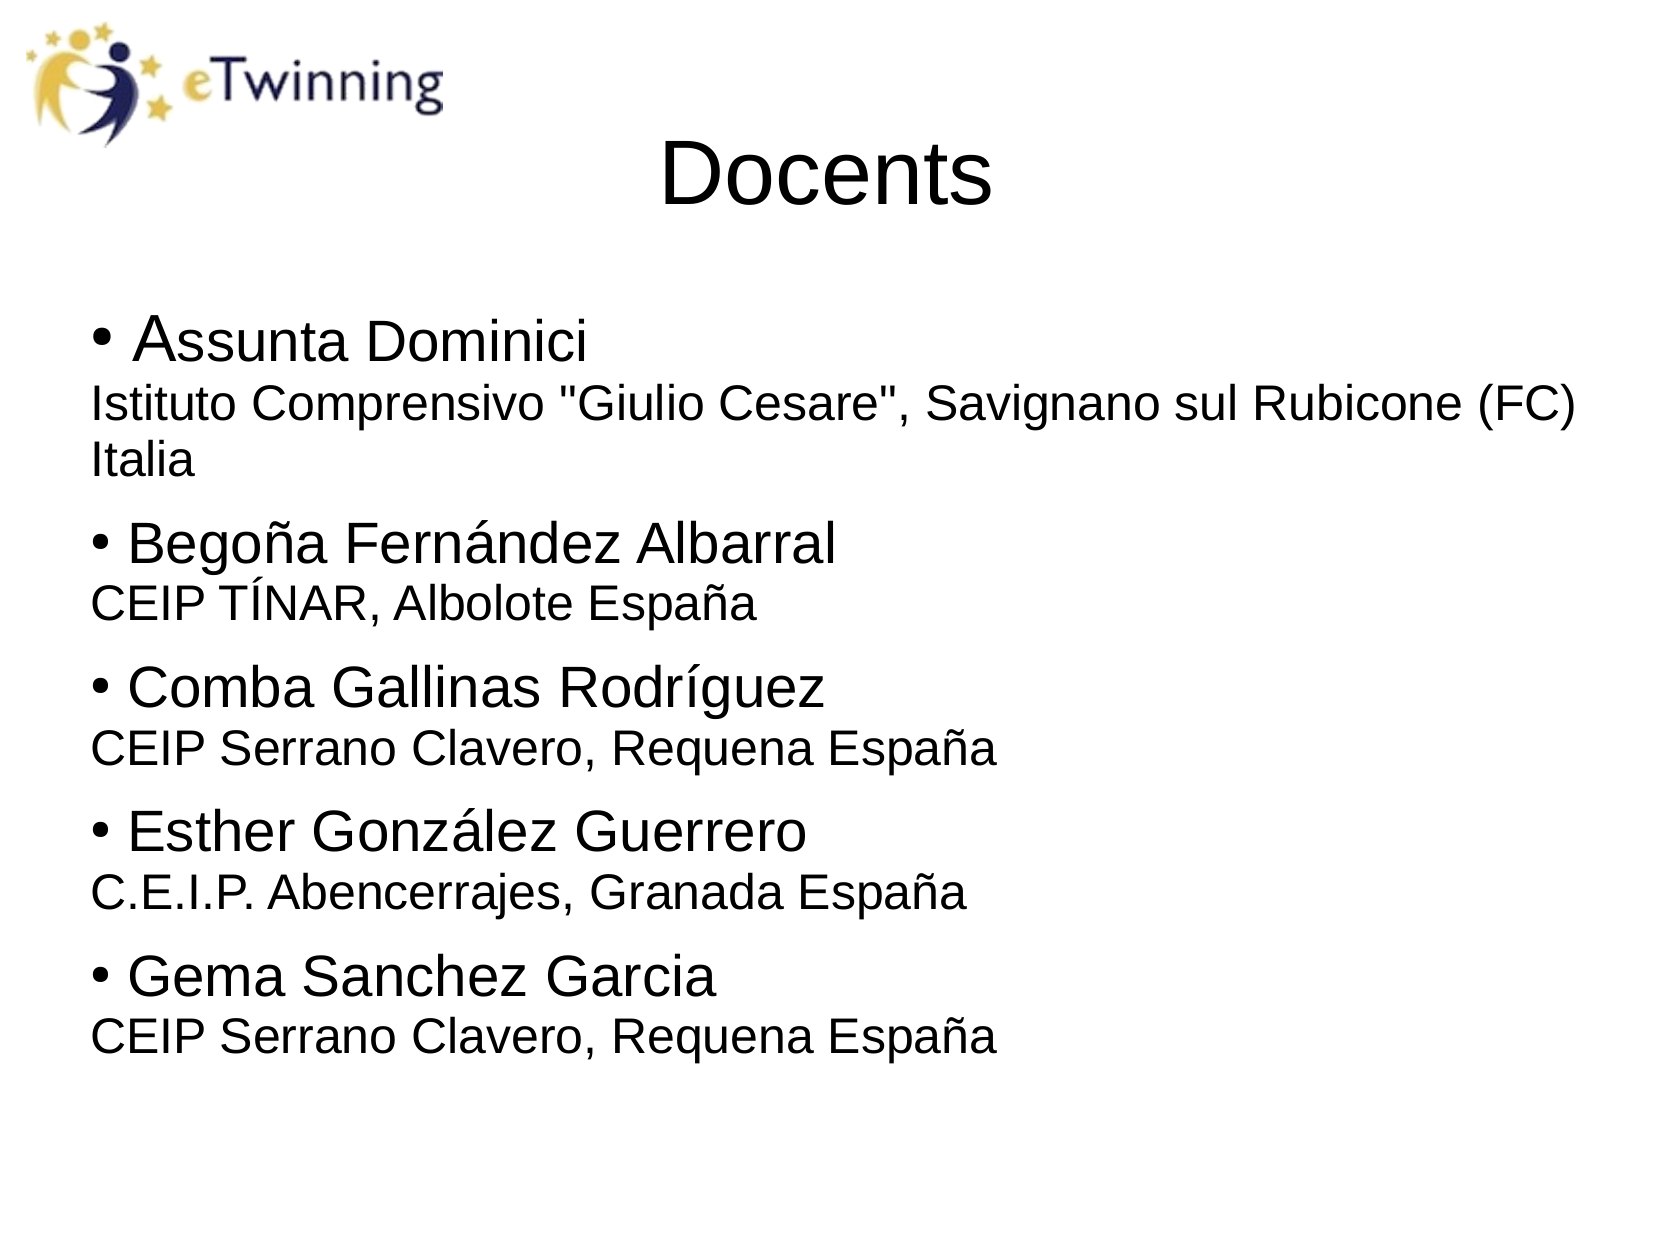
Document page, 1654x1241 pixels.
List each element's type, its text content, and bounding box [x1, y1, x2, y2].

picture [26, 20, 443, 148]
title Docents [82, 88, 1571, 257]
subtitle Assunta Dominici Istituto Comprensivo "Giulio Cesare", Savignano sul Rubicone (FC) Italia Begoña Fernández Albarral CEIP TÍNAR, Albolote España Comba Gallinas Rodríguez CEIP Serrano Clavero, Requena España Esther González Guerrero C.E.I.P. Abencerrajes, Granada España Gema Sanchez Garcia CEIP Serrano Clavero, Requena España [90, 273, 1579, 1092]
